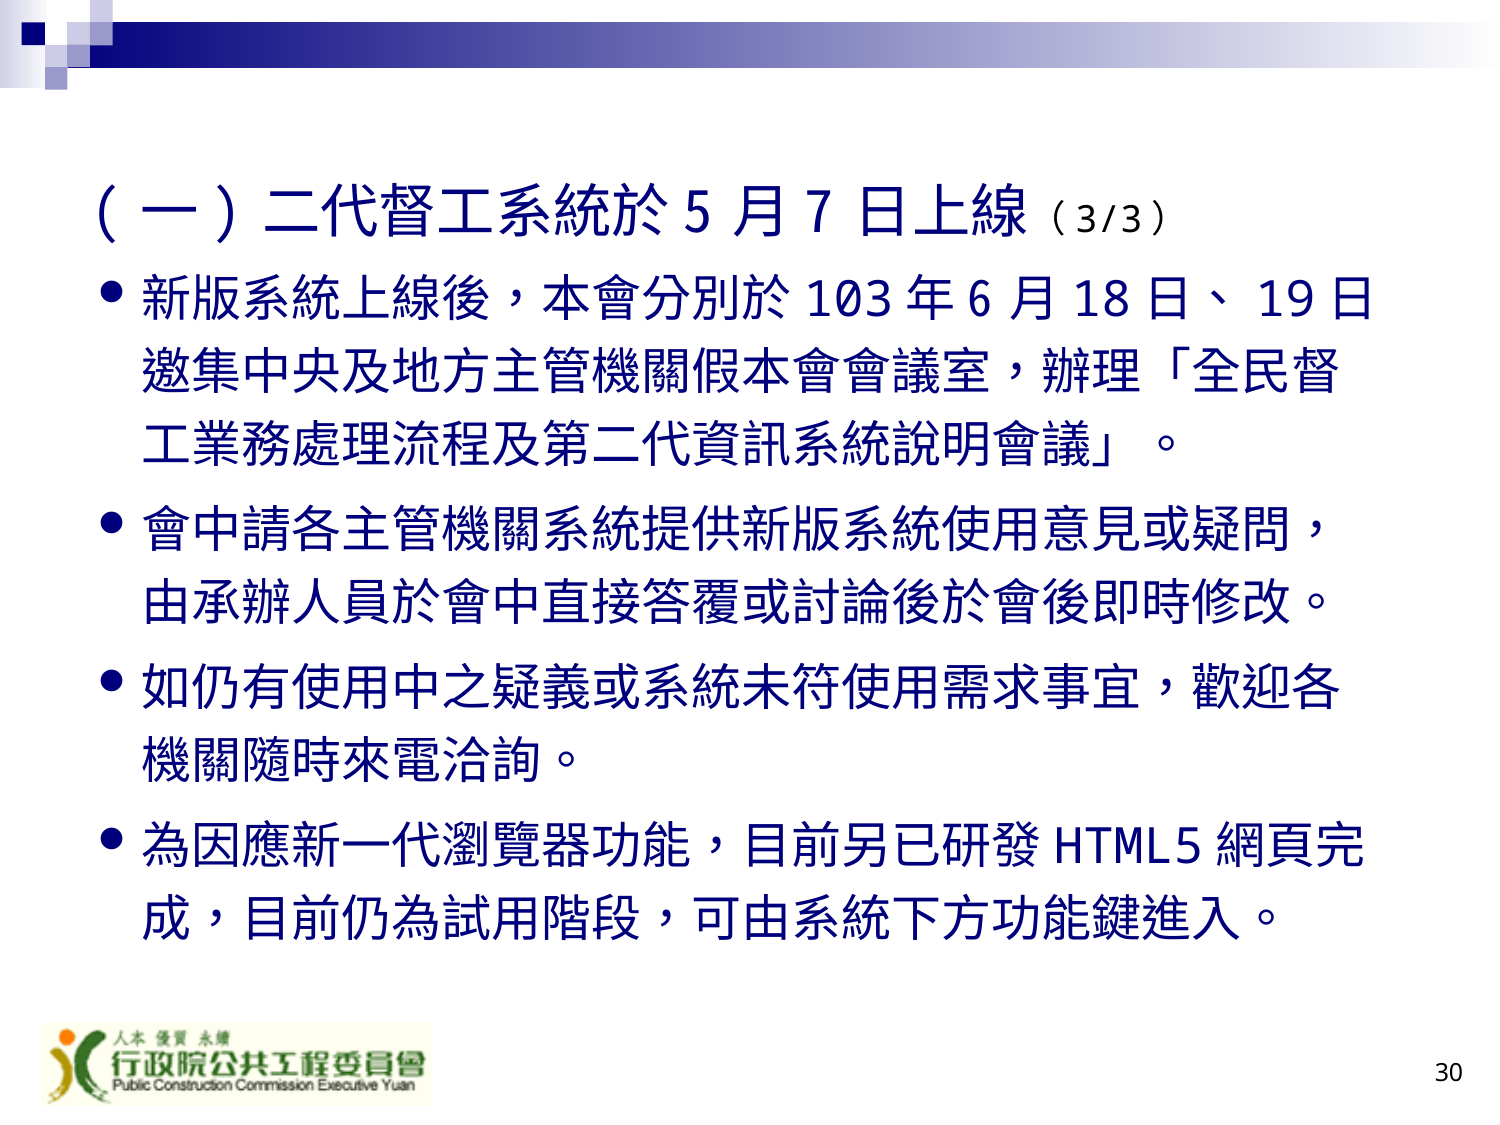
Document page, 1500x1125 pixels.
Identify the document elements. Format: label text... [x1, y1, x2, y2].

picture [41, 1023, 432, 1106]
list 新版系統上線後，本會分別於103年6月18日、19日邀集中央及地方主管機關假本會會議室，辦理「全民督工業務處理流程及第二代資訊系統說明會議」。 會中請各主管機關系統提供新版系統使用意見或疑問，由承辦人員於會中直接答覆或討論後於會後即時修改。 如仍有使用中之疑義或系統未符使用需求事宜，歡迎各機關隨時來電洽詢。 為因應新一代瀏覽器功能，目前另已研發HTML5網頁完成，目前仍為試用階段，可由系統下方功能鍵進入。 [53, 246, 1400, 1047]
title (一)二代督工系統於5月7日上線（3/3） [76, 148, 1447, 252]
text_box <編號> [1128, 1023, 1479, 1099]
